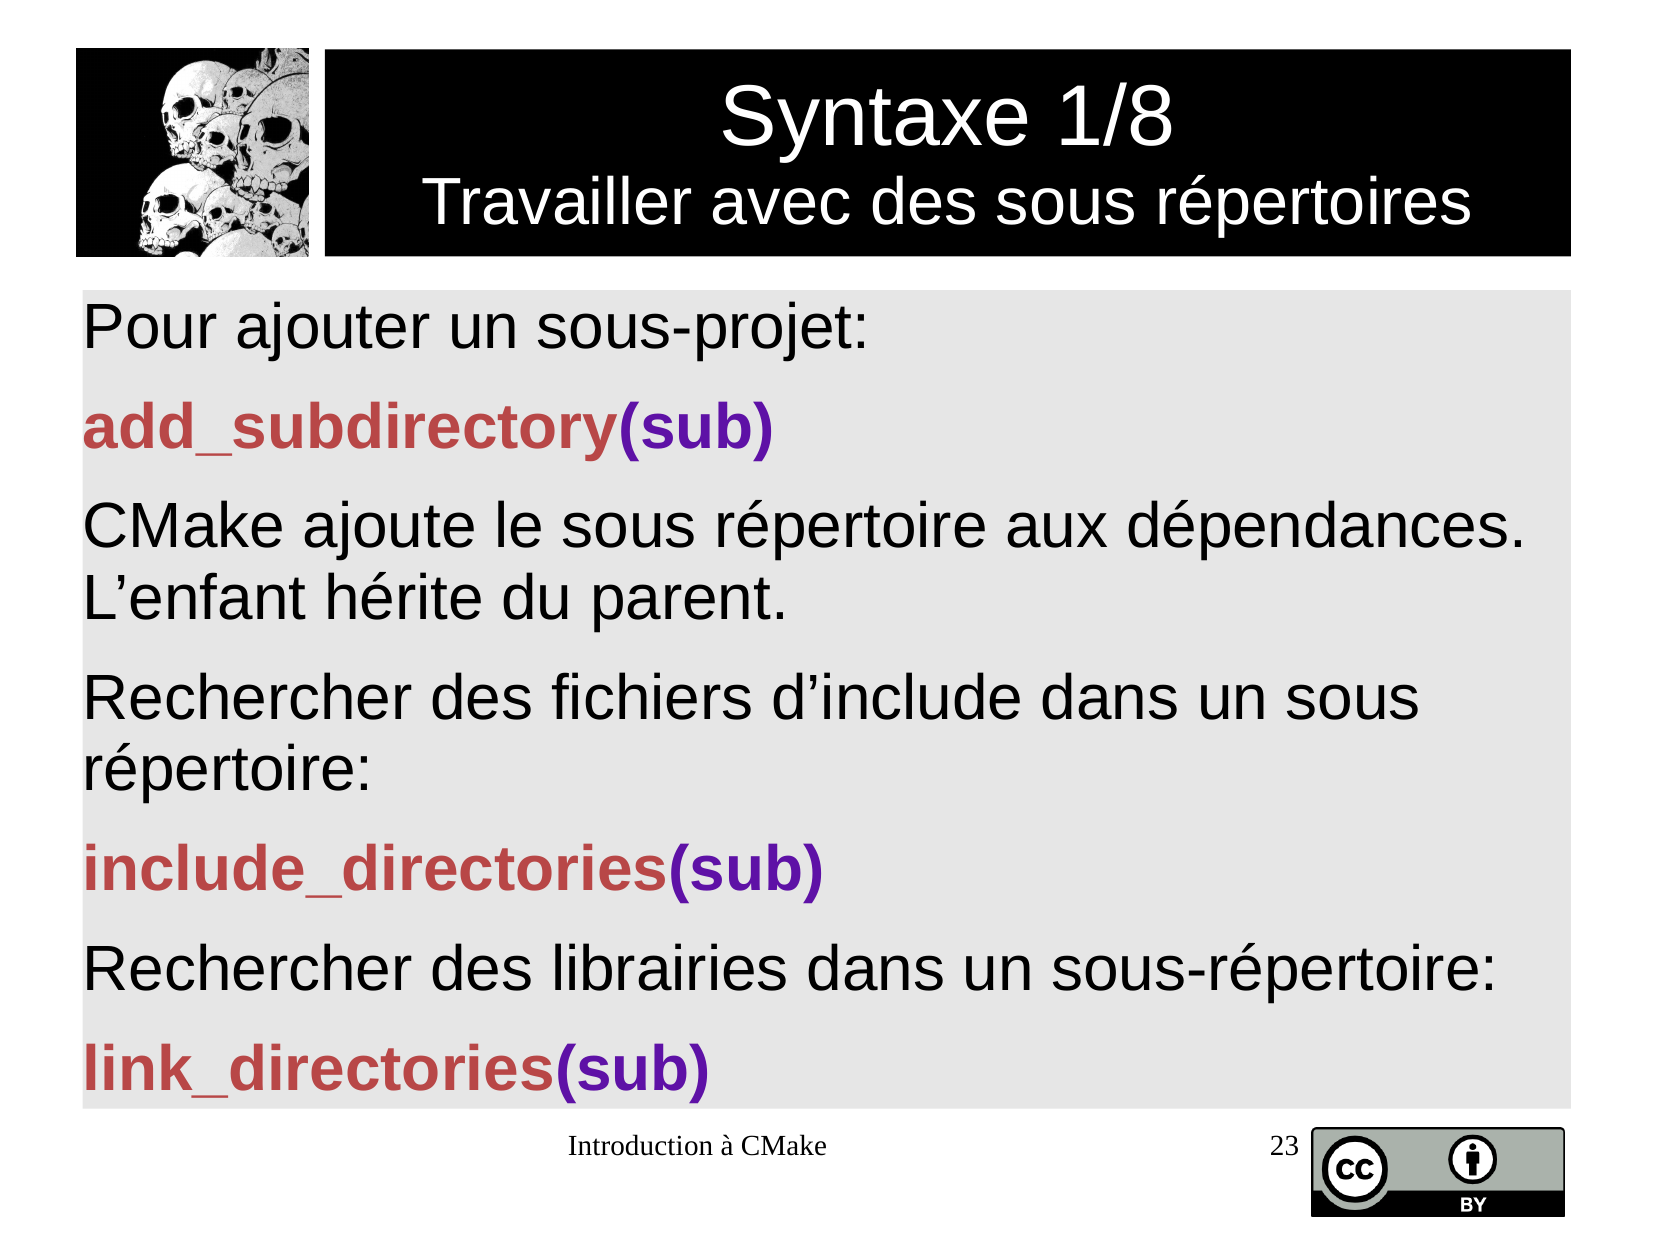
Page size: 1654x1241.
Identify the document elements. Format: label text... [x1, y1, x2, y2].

title Syntaxe 1/8 Travailler avec des sous répertoires [324, 49, 1571, 257]
list Pour ajouter un sous-projet: add_subdirectory(sub) CMake ajoute le sous répertoire aux dépendances. L’enfant hérite du parent. Rechercher des fichiers d’include dans un sous répertoire: include_directories(sub) Rechercher des librairies dans un sous-répertoire: link_directories(sub) [82, 290, 1571, 1109]
picture [76, 48, 309, 257]
picture [1311, 1127, 1565, 1217]
